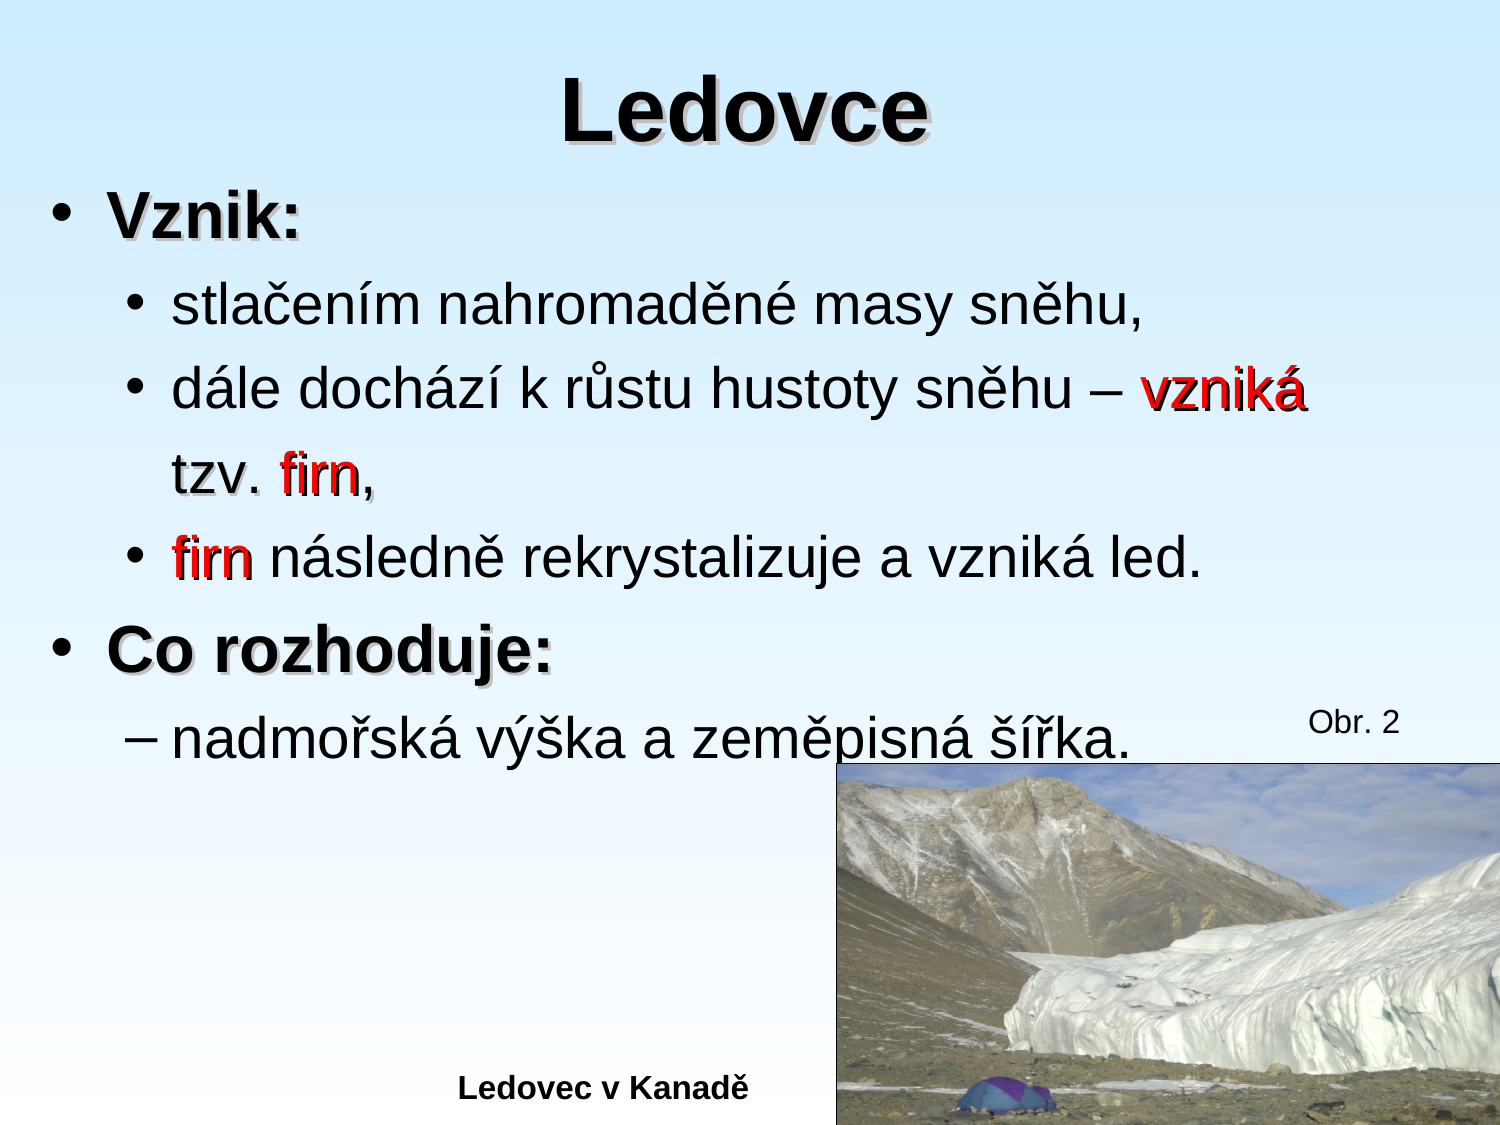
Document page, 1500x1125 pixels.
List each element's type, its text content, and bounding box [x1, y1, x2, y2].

text_box Ledovec v Kanadě [442, 1058, 833, 1114]
title Ledovce [70, 23, 1421, 164]
picture [836, 763, 1500, 1125]
text_box Obr. 2 [1293, 692, 1436, 748]
list Vznik: stlačením nahromaděné masy sněhu, dále dochází k růstu hustoty sněhu – vzniká tzv. firn, firn následně rekrystalizuje a vzniká led. Co rozhoduje: nadmořská výška a zeměpisná šířka. [35, 164, 1459, 779]
